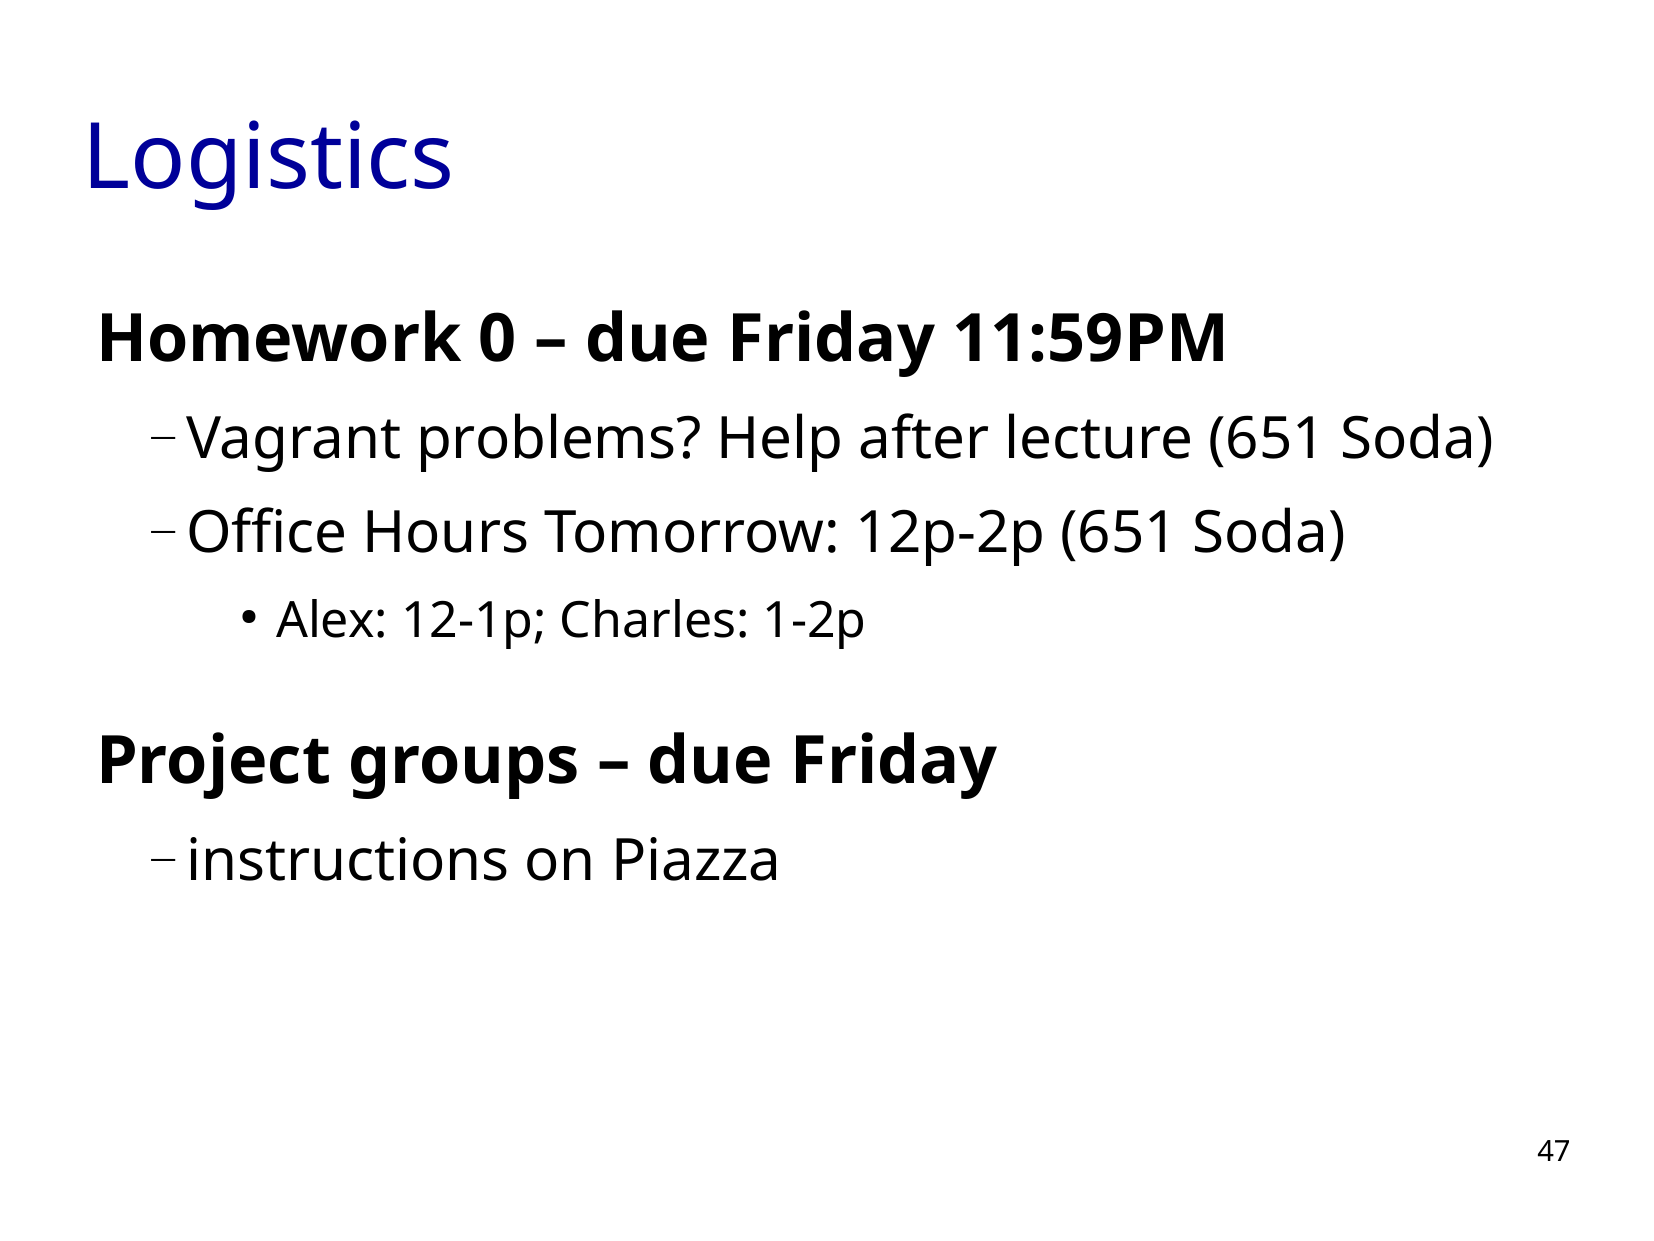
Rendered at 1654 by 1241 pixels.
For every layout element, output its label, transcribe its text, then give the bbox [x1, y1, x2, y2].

title Logistics [82, 49, 1571, 257]
list Homework 0 – due Friday 11:59PM Vagrant problems? Help after lecture (651 Soda) Office Hours Tomorrow: 12p-2p (651 Soda) Alex: 12-1p; Charles: 1-2p Project groups – due Friday instructions on Piazza [60, 290, 1571, 1096]
